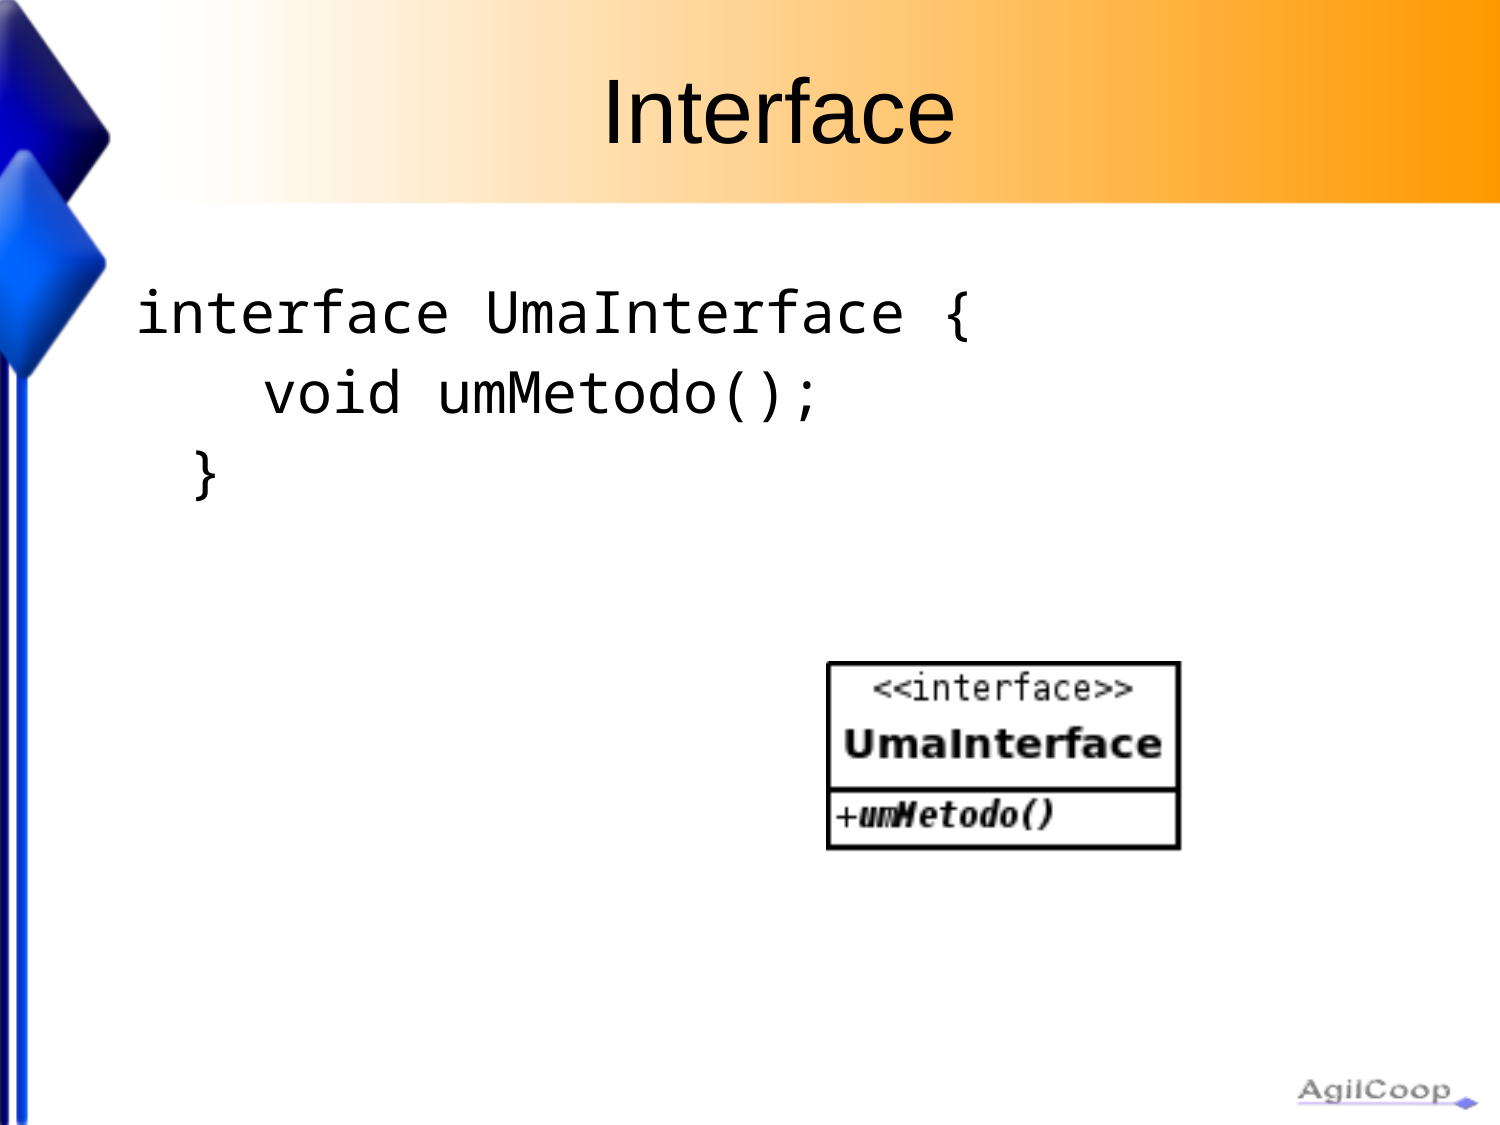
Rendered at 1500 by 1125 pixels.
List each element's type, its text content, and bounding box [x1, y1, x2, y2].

list interface UmaInterface { void umMetodo(); } [118, 271, 1447, 1108]
title Interface [82, 15, 1477, 208]
picture [0, 0, 1500, 1125]
